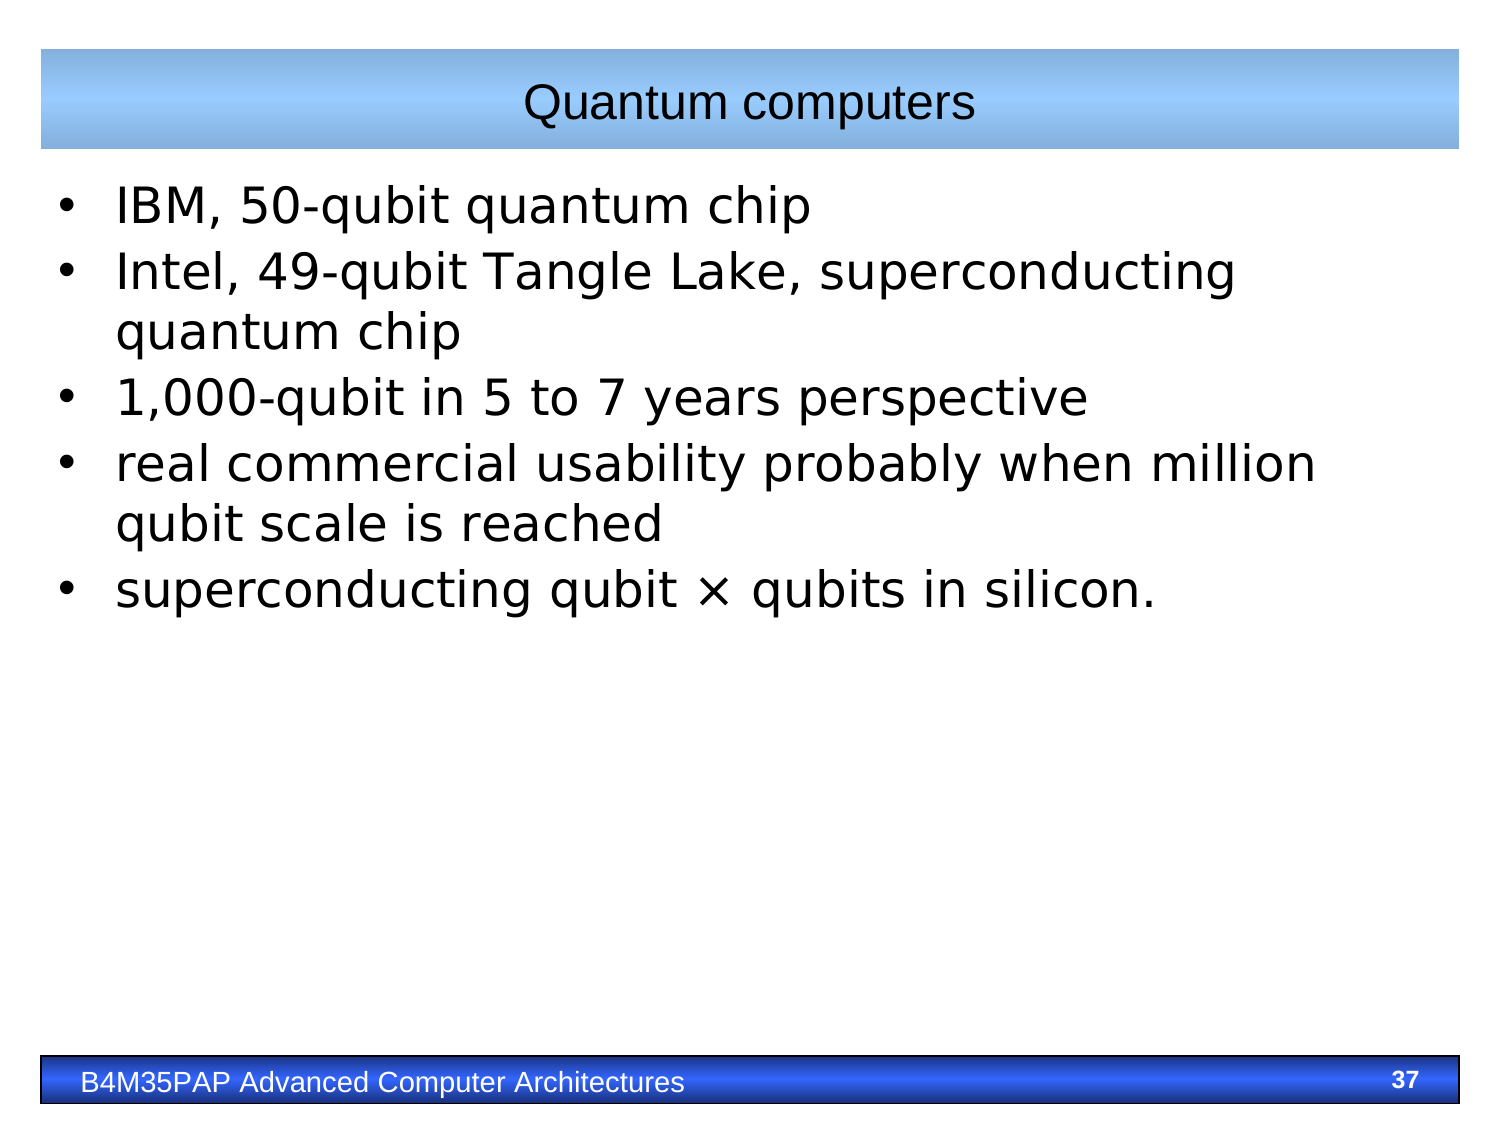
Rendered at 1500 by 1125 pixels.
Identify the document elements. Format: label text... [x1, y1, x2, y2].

title Quantum computers [41, 49, 1459, 149]
list IBM, 50-qubit quantum chip Intel, 49-qubit Tangle Lake, superconducting quantum chip 1,000-qubit in 5 to 7 years perspective real commercial usability probably when million qubit scale is reached superconducting qubit × qubits in silicon. [44, 166, 1458, 1045]
